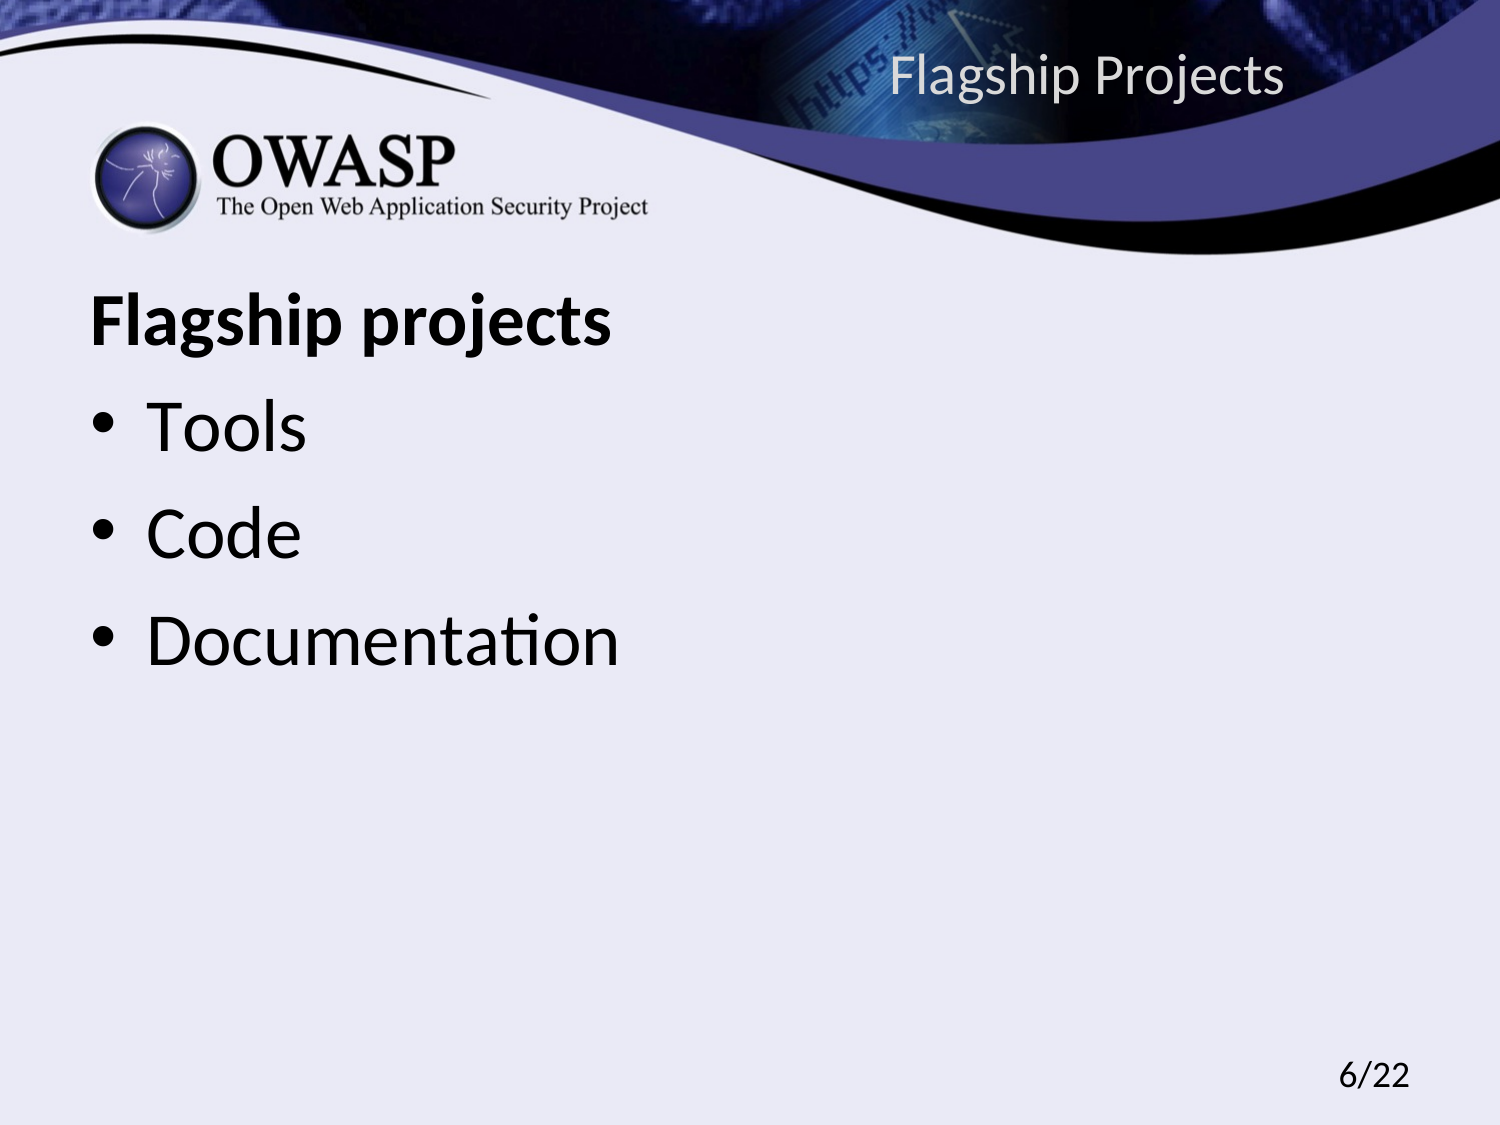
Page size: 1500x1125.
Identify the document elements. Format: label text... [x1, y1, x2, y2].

list Flagship projects Tools Code Documentation [75, 262, 1426, 1005]
picture [0, 0, 1500, 1125]
title Flagship Projects [699, 12, 1476, 130]
